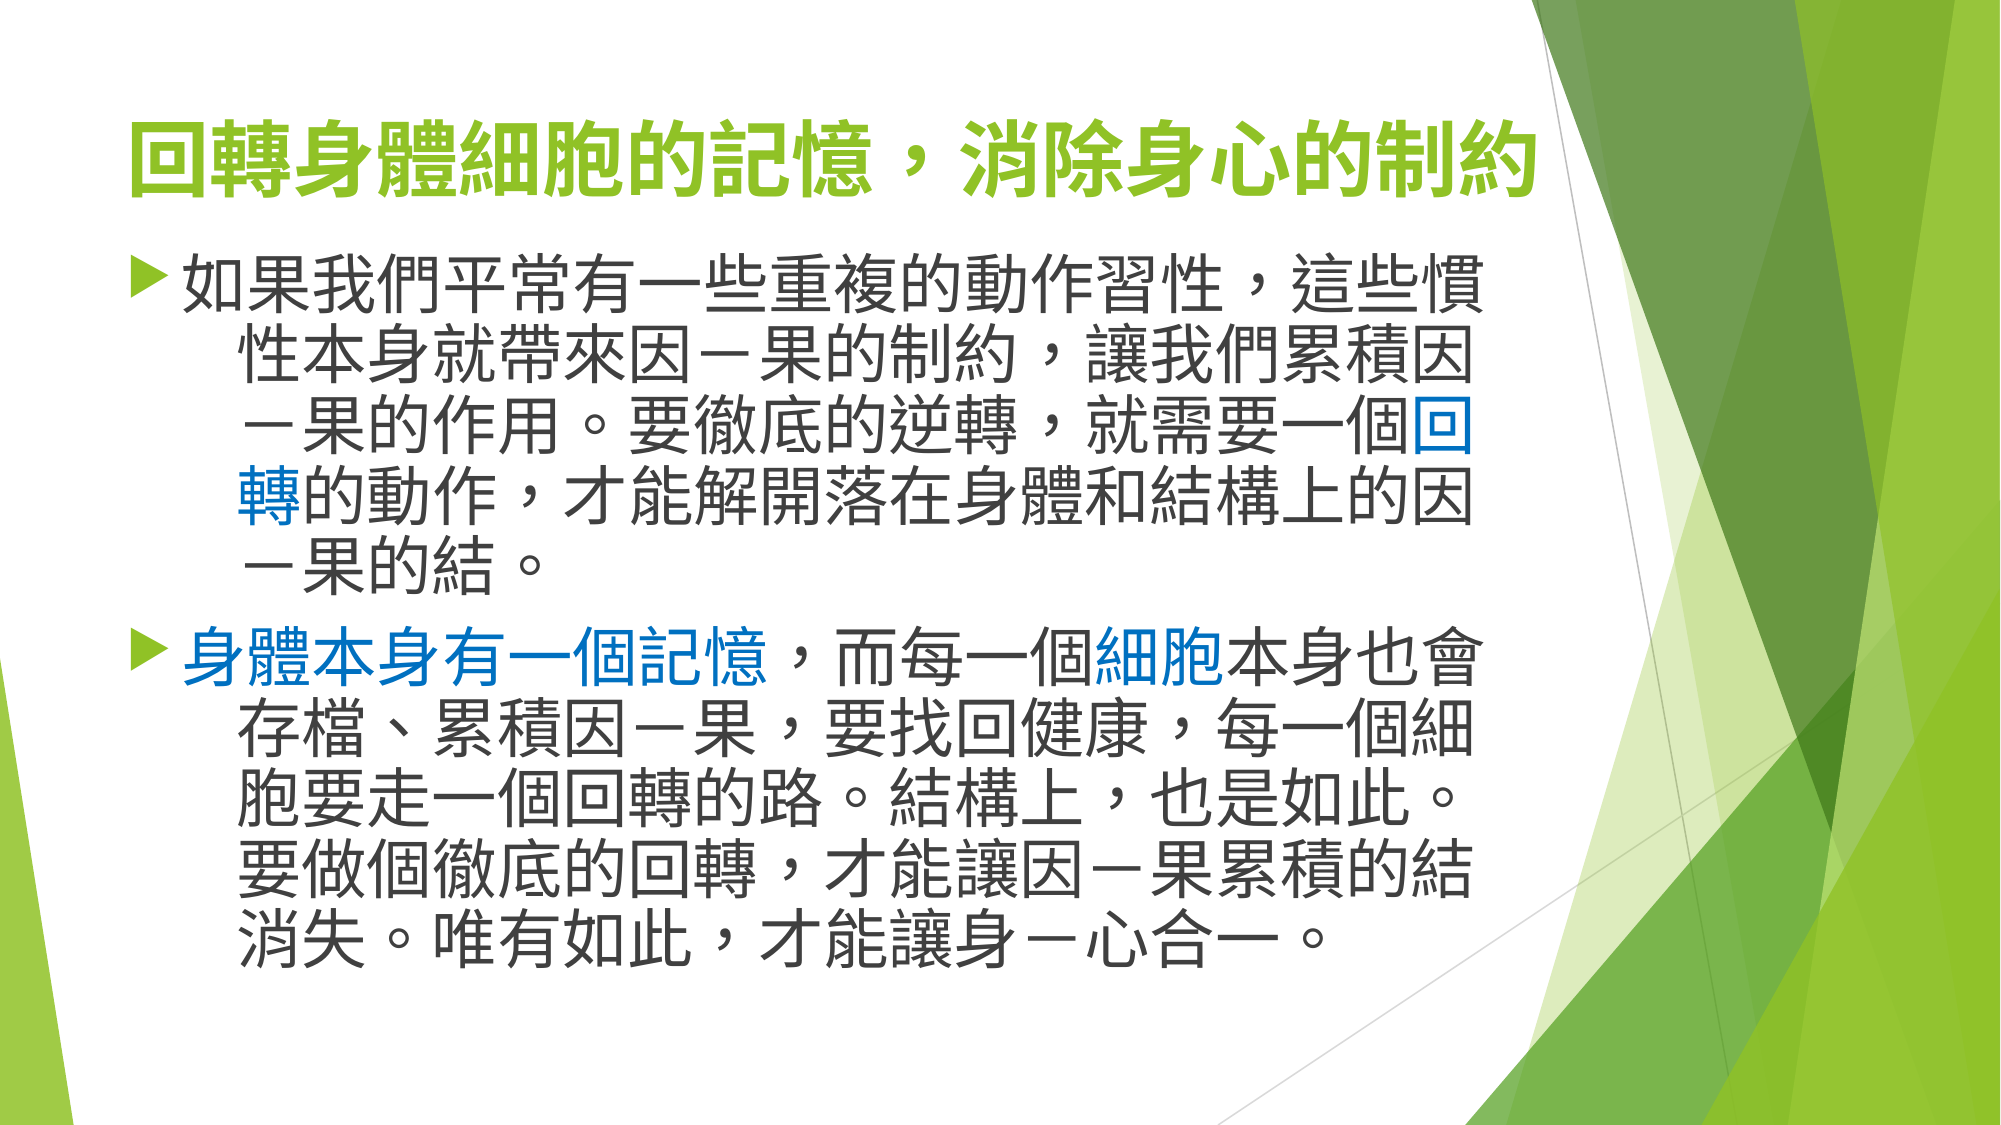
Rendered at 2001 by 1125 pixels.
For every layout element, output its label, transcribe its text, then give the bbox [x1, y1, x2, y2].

title 回轉身體細胞的記憶，消除身心的制約 [111, 99, 1598, 317]
list 如果我們平常有一些重複的動作習性，這些慣性本身就帶來因－果的制約，讓我們累積因－果的作用。要徹底的逆轉，就需要一個回轉的動作，才能解開落在身體和結構上的因－果的結。 身體本身有一個記憶，而每一個細胞本身也會存檔、累積因－果，要找回健康，每一個細胞要走一個回轉的路。結構上，也是如此。要做個徹底的回轉，才能讓因－果累積的結消失。唯有如此，才能讓身－心合一。 [111, 244, 1522, 1051]
